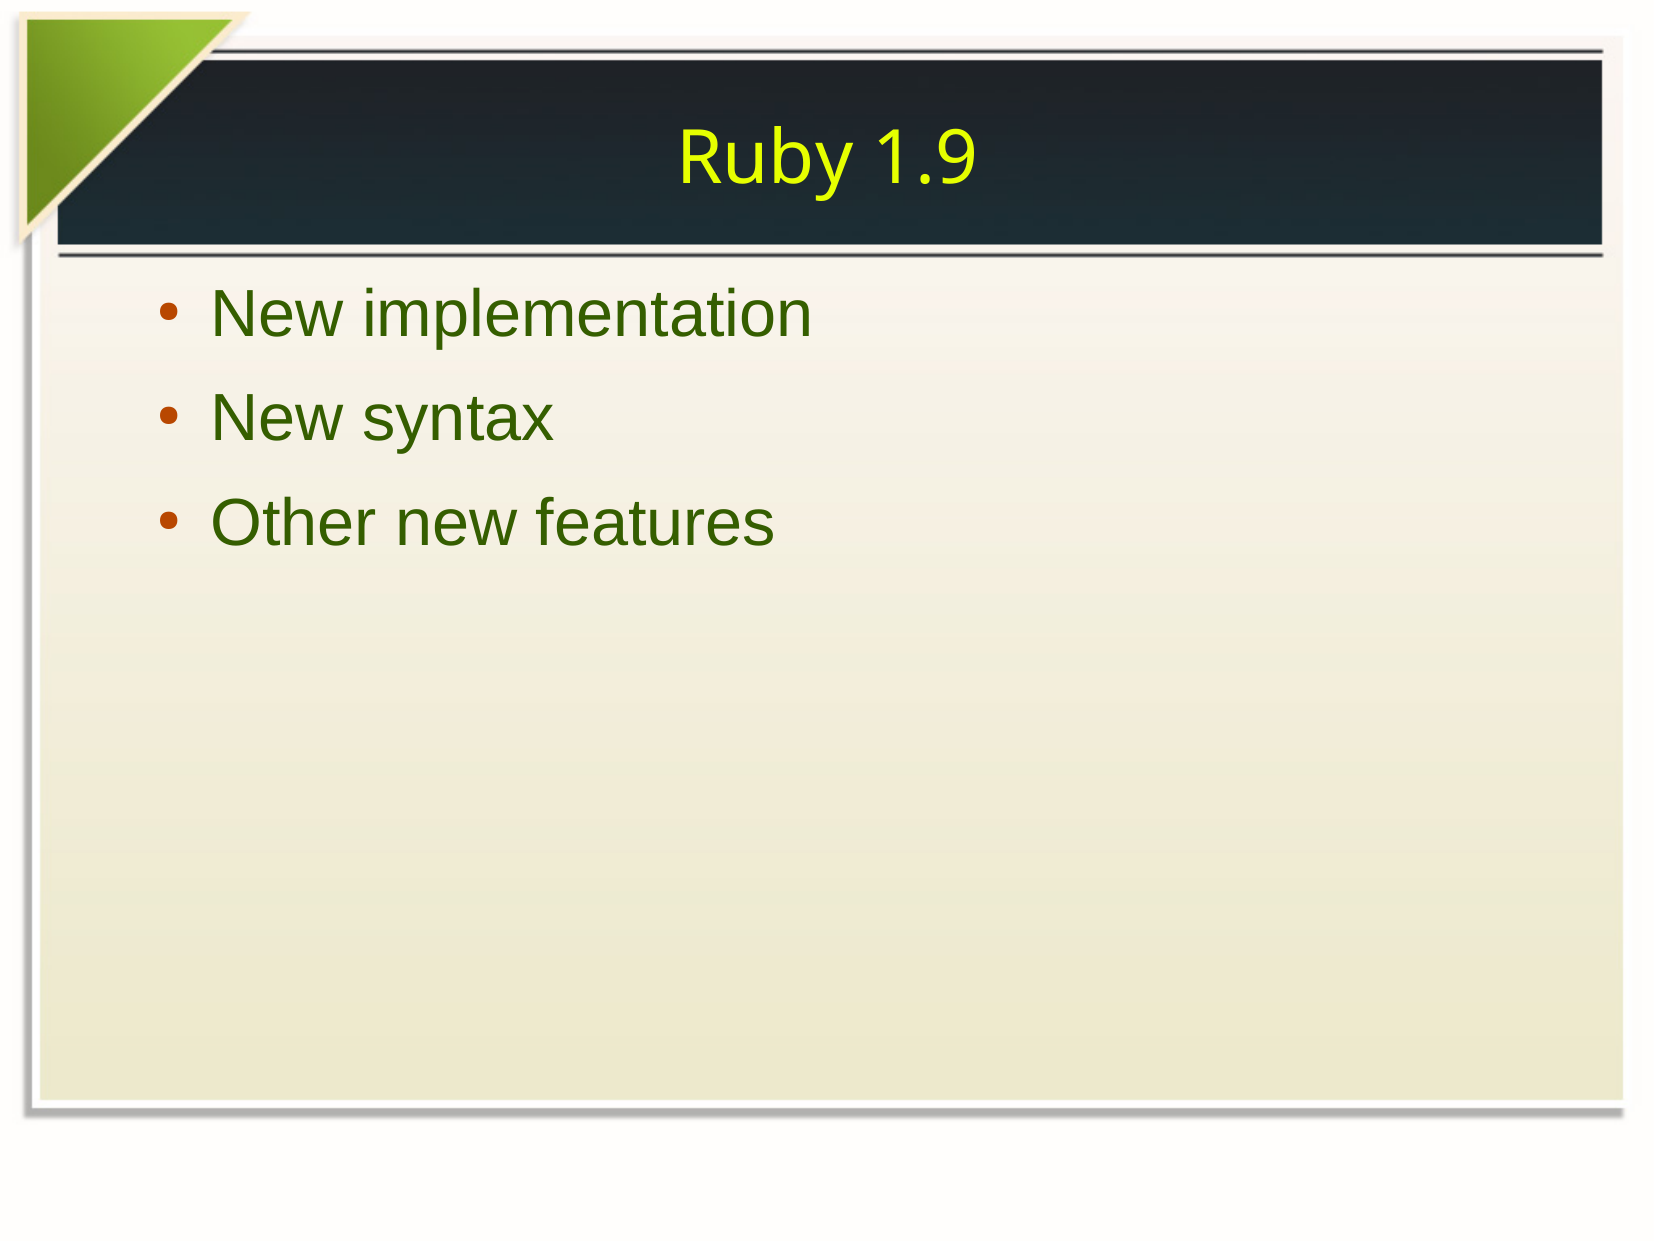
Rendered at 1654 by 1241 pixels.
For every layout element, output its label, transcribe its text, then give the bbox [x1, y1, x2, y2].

list New implementation New syntax Other new features [121, 276, 1534, 1087]
picture [0, 0, 1654, 1241]
title Ruby 1.9 [121, 73, 1534, 237]
